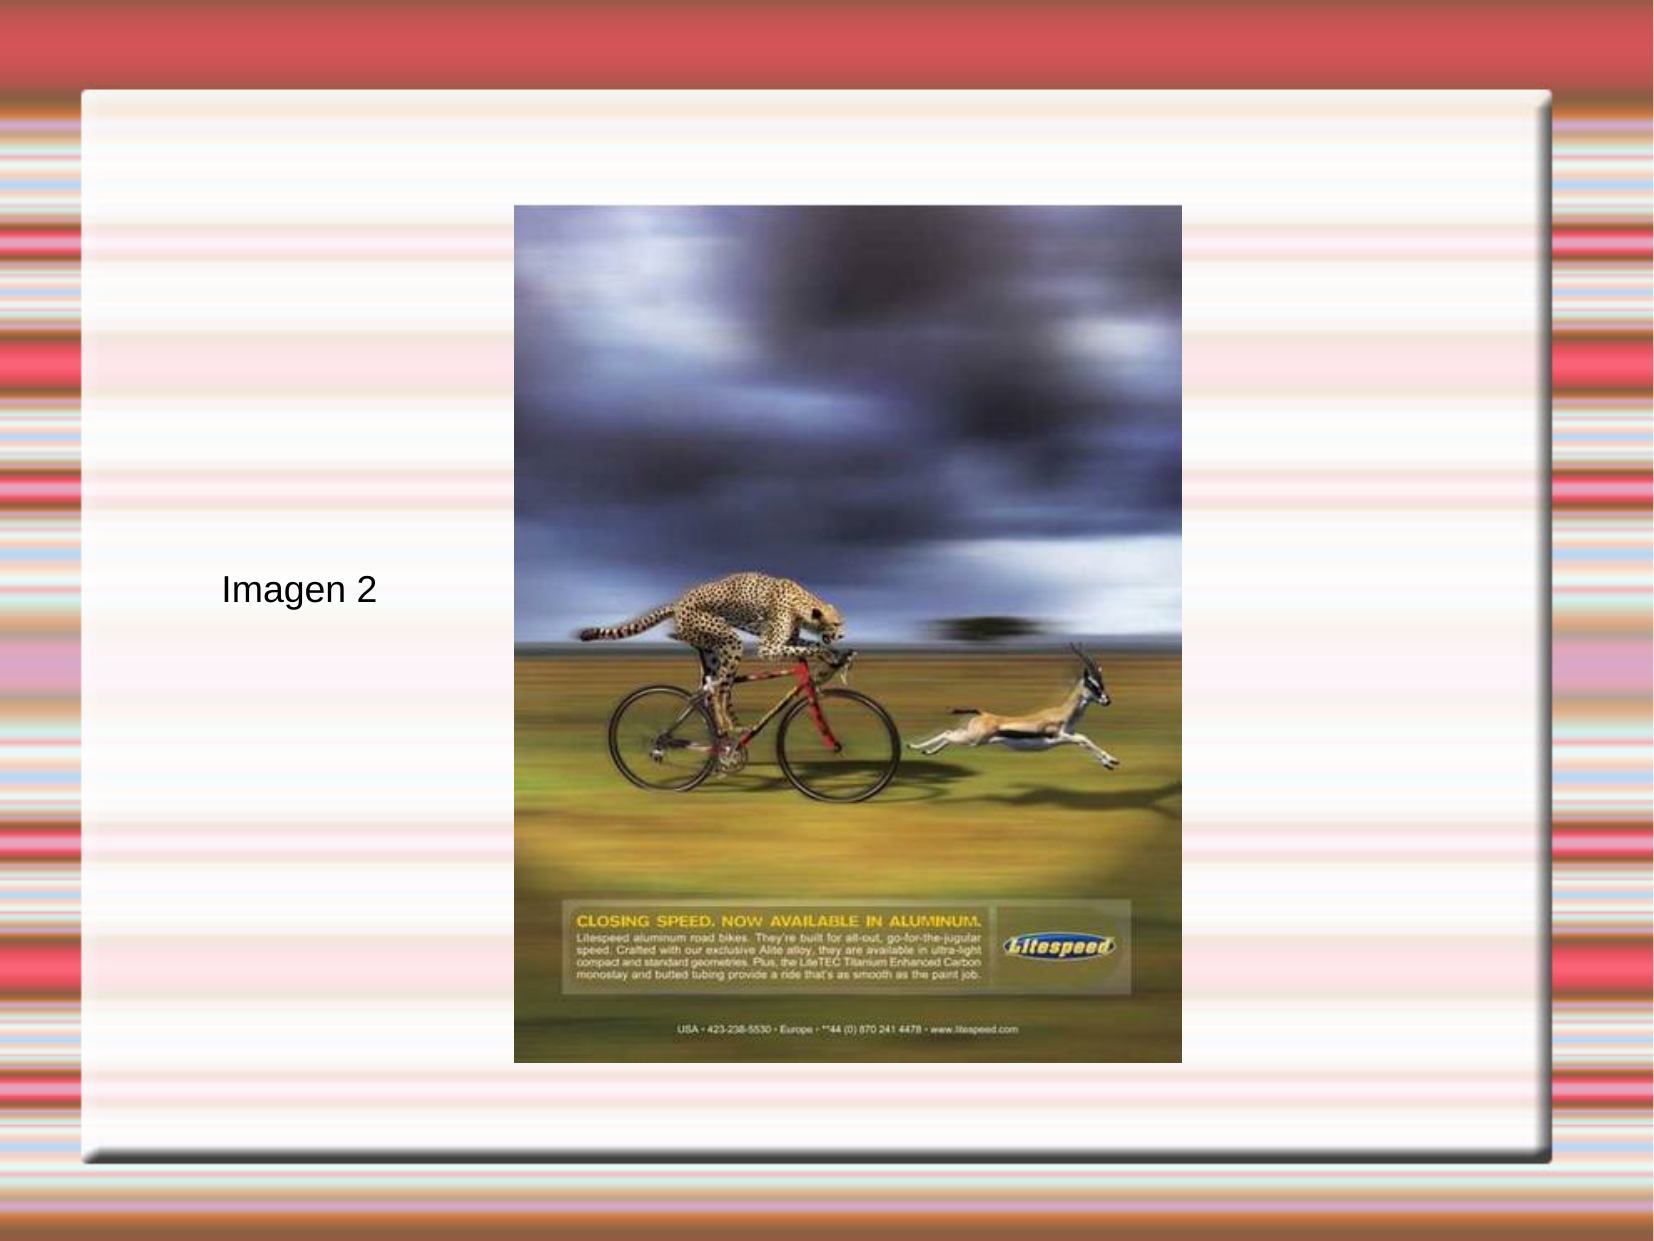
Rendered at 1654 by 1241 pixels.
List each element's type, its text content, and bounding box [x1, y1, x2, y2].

picture [0, 0, 1654, 1241]
text_box Imagen 2 [206, 561, 443, 618]
